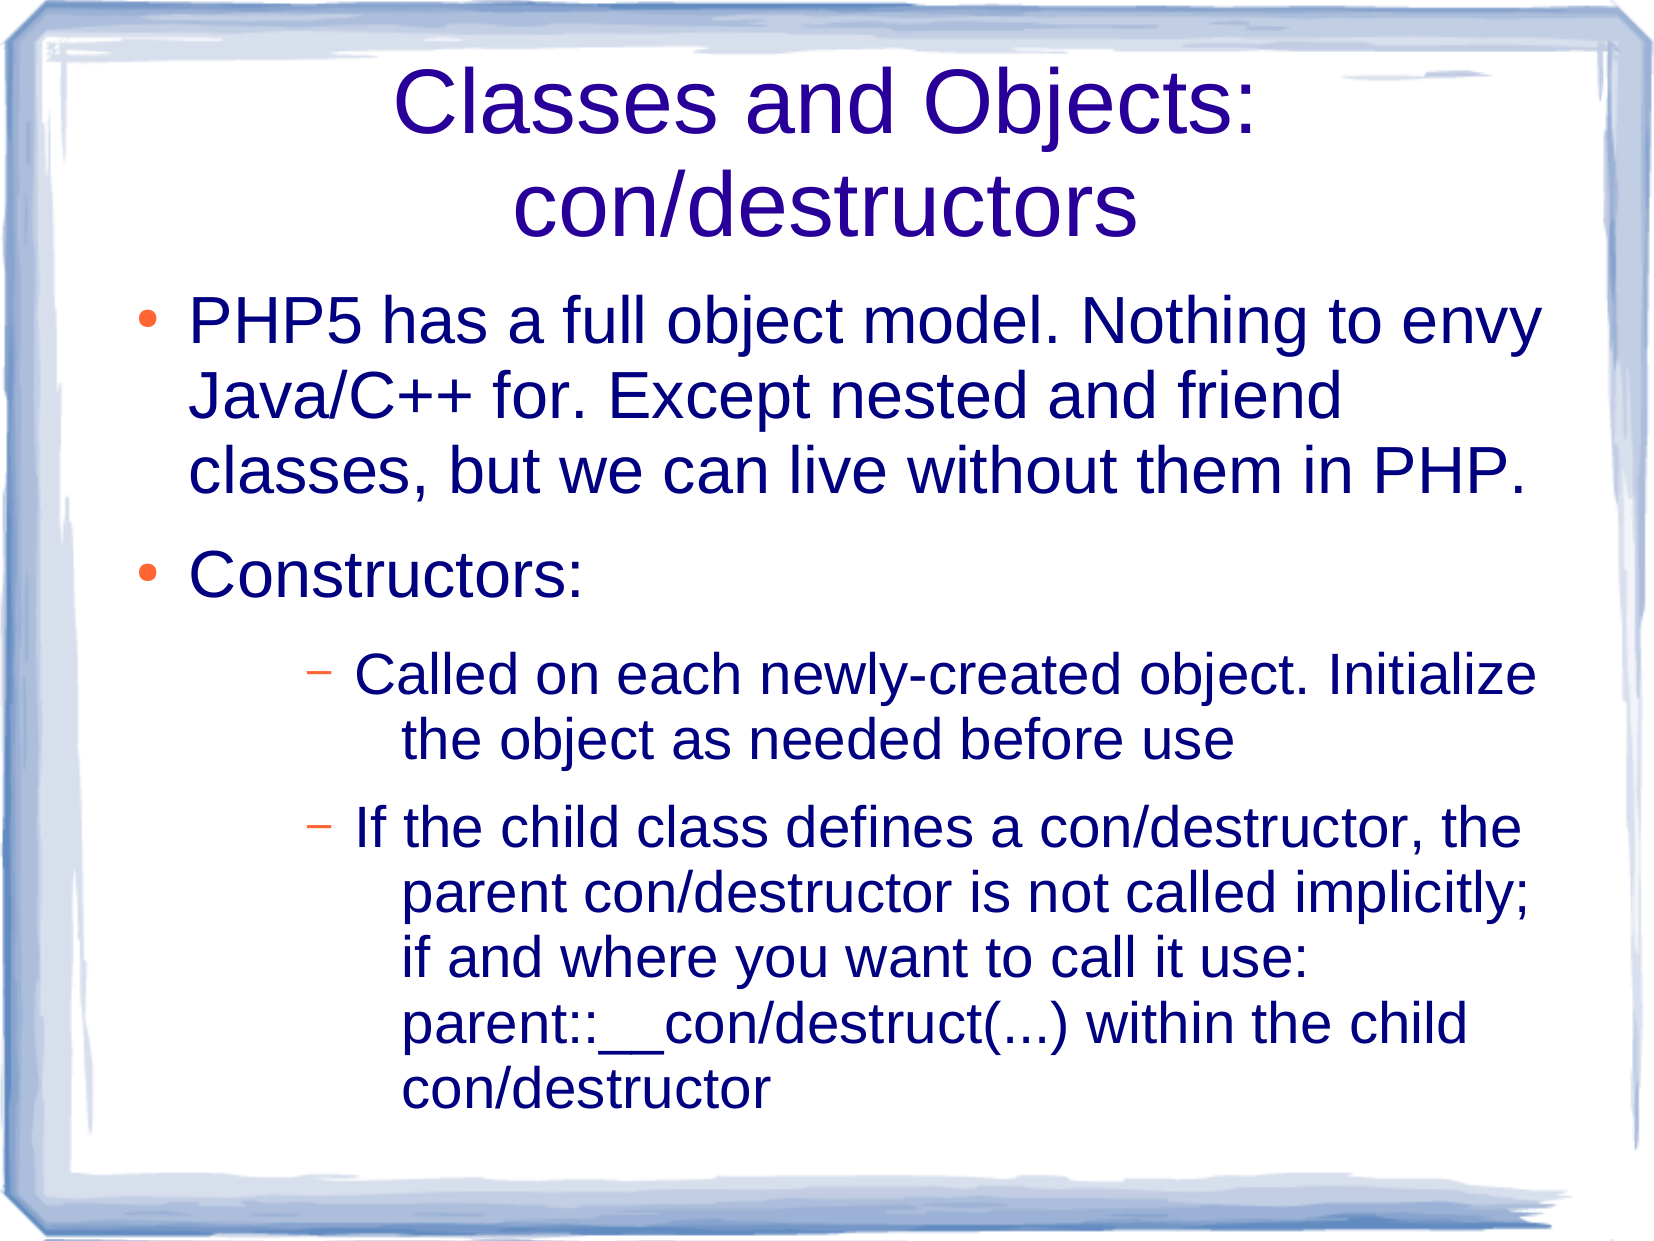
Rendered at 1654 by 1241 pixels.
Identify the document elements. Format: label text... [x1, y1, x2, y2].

picture [0, 0, 1654, 1241]
title Classes and Objects: con/destructors [82, 49, 1571, 257]
list PHP5 has a full object model. Nothing to envy Java/C++ for. Except nested and friend classes, but we can live without them in PHP. Constructors: Called on each newly-created object. Initialize the object as needed before use If the child class defines a con/destructor, the parent con/destructor is not called implicitly; if and where you want to call it use: parent::__con/destruct(...) within the child con/destructor [118, 283, 1571, 1121]
